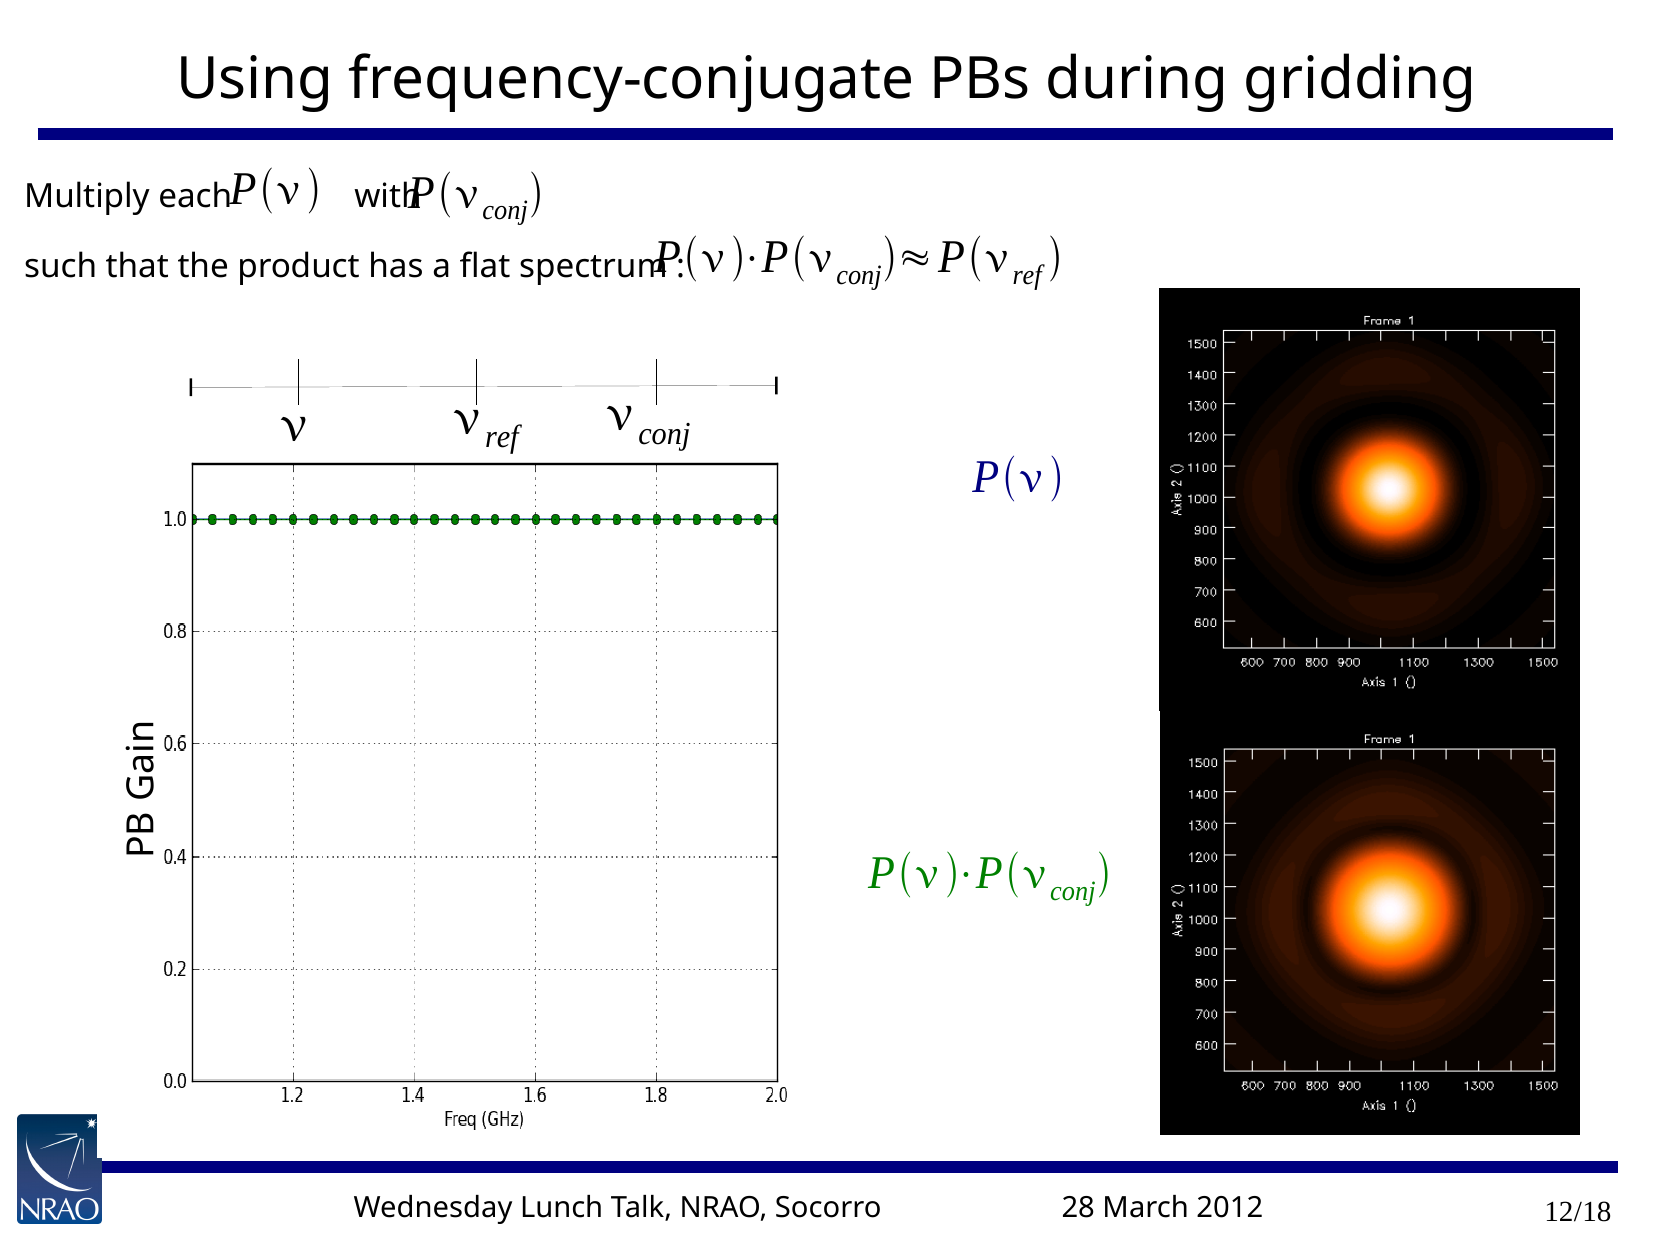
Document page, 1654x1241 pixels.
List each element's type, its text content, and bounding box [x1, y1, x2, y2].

title Using frequency-conjugate PBs during gridding [82, 39, 1571, 113]
picture [1159, 288, 1580, 1135]
chart [440, 387, 530, 455]
text_box Multiply each with such that the product has a flat spectrum : [6, 171, 779, 409]
chart [593, 383, 701, 452]
chart [958, 451, 1073, 506]
chart [640, 232, 1073, 291]
chart [267, 394, 323, 455]
chart [215, 163, 331, 217]
text_box PB Gain [113, 664, 159, 877]
picture [17, 387, 852, 1224]
chart [854, 848, 1123, 907]
chart [394, 167, 555, 226]
